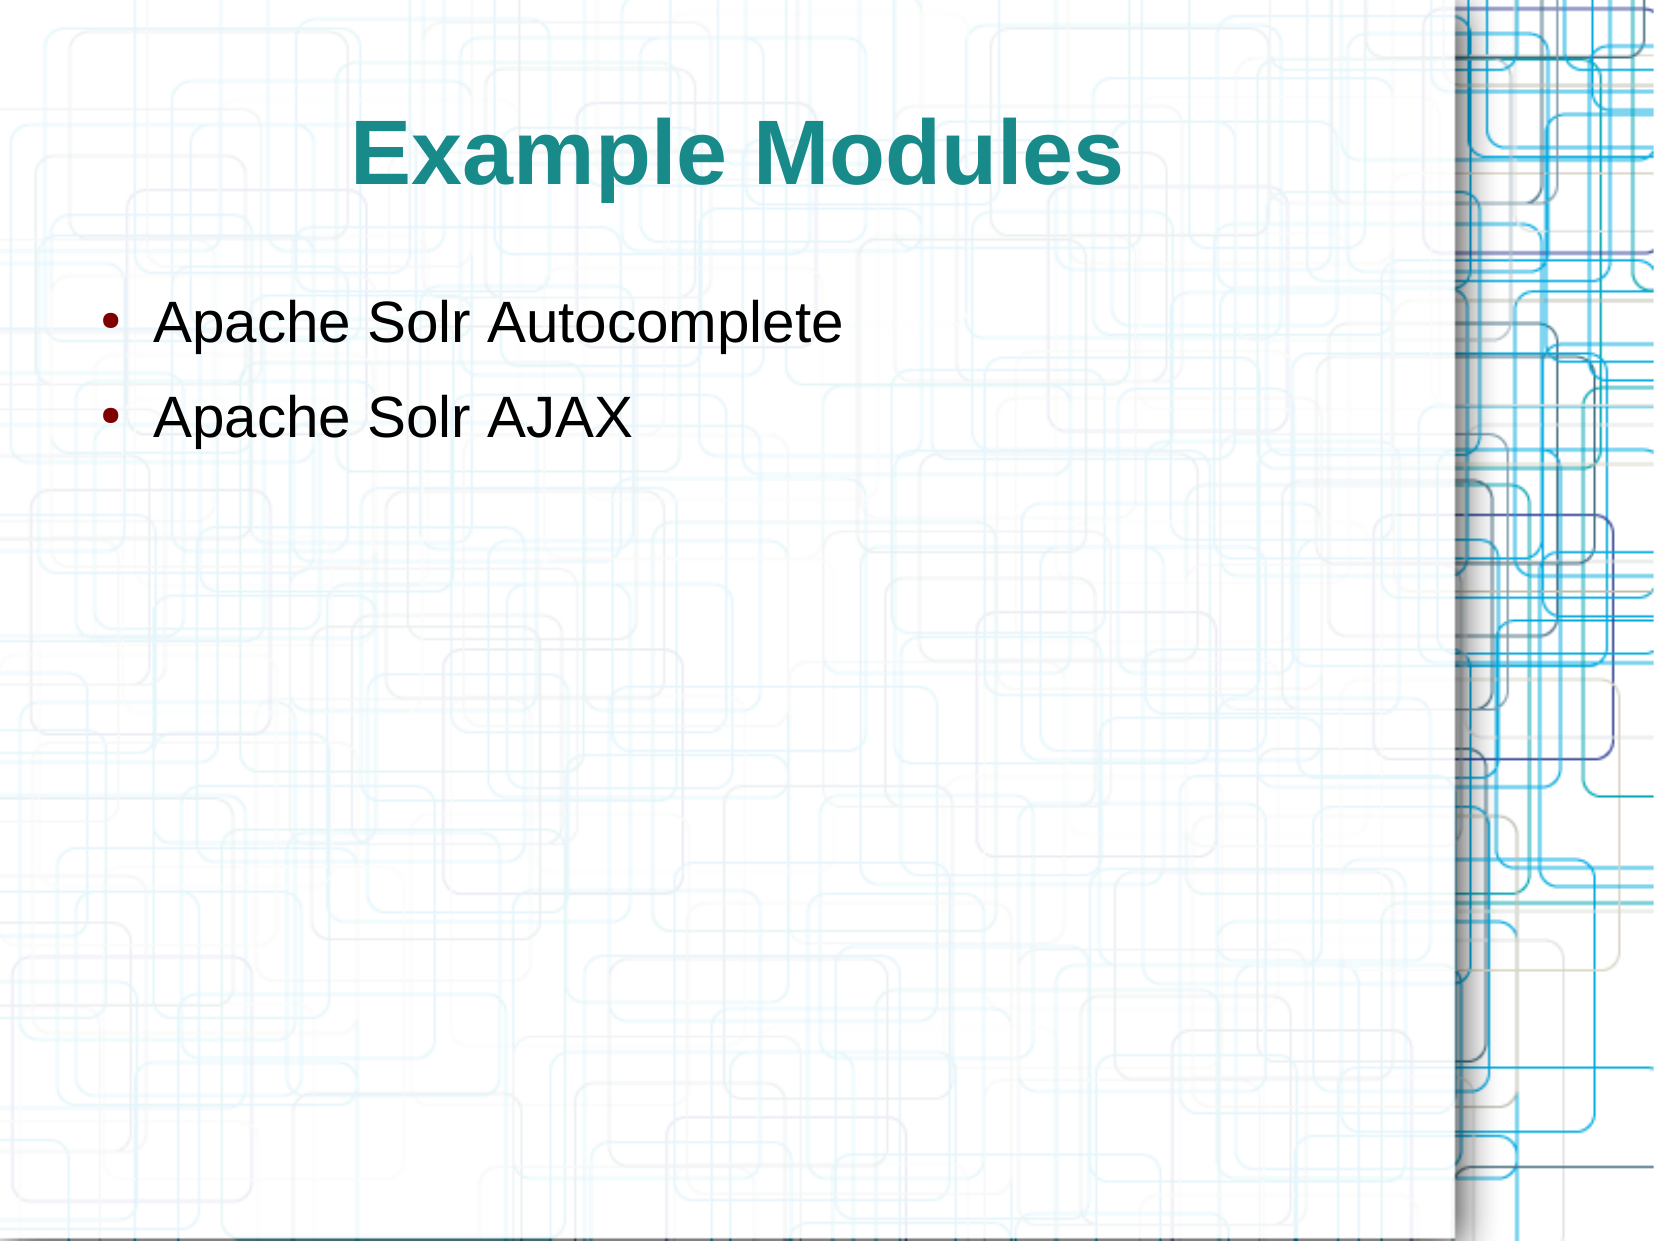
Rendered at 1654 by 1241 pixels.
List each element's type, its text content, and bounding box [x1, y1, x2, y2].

title Example Modules [59, 49, 1418, 257]
picture [0, 0, 1654, 1241]
list Apache Solr Autocomplete Apache Solr AJAX [82, 290, 1418, 1109]
